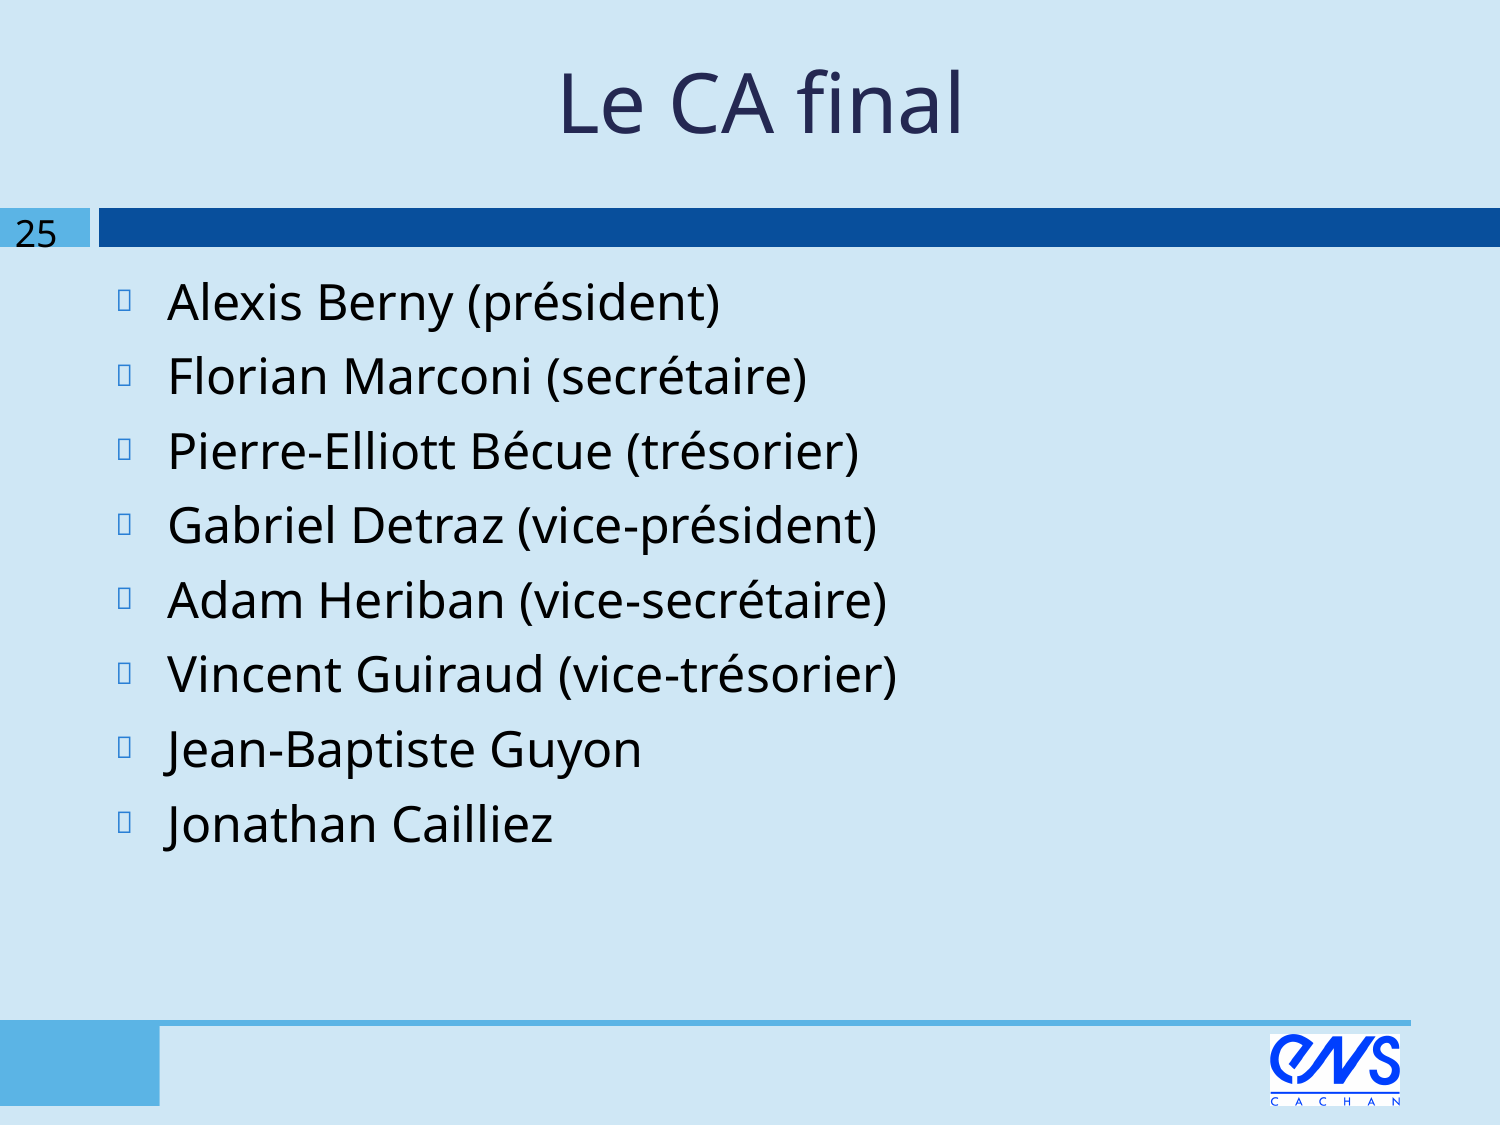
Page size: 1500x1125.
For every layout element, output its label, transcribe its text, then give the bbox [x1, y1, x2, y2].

picture [0, 243, 17, 247]
title Le CA final [106, 42, 1438, 212]
picture [1270, 1034, 1400, 1106]
slide_number <numéro> [0, 202, 88, 243]
picture [20, 243, 40, 247]
picture [50, 208, 1500, 247]
list Alexis Berny (président) Florian Marconi (secrétaire) Pierre-Elliott Bécue (trésorier) Gabriel Detraz (vice-président) Adam Heriban (vice-secrétaire) Vincent Guiraud (vice-trésorier) Jean-Baptiste Guyon Jonathan Cailliez [100, 262, 1438, 1000]
